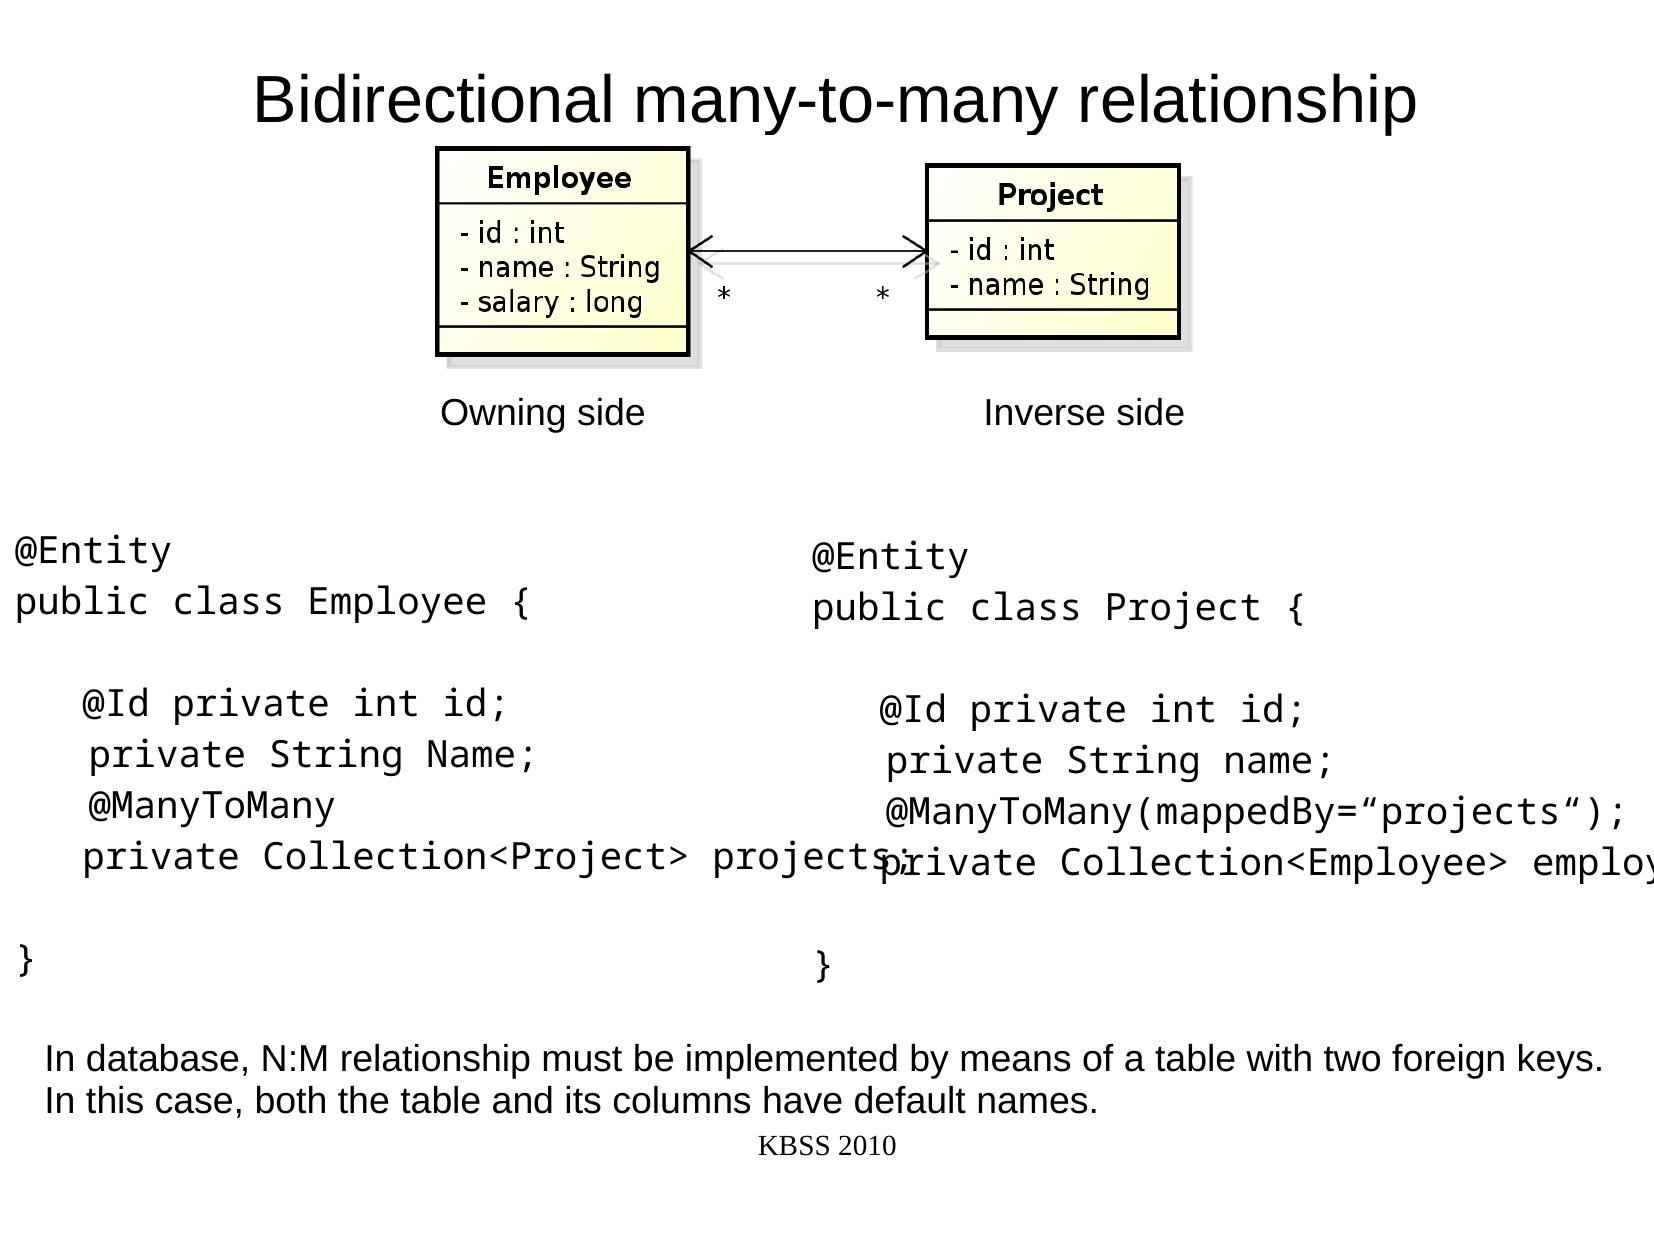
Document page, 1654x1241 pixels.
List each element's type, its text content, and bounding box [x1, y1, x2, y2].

text_box @Entity public class Employee { @Id private int id; private String Name; @ManyToMany private Collection<Project> projects; } [0, 516, 662, 984]
text_box @Entity public class Project { @Id private int id; private String name; @ManyToMany(mappedBy=“projects“); private Collection<Employee> employees; } [797, 521, 1559, 989]
text_box Inverse side [968, 390, 1201, 441]
picture [427, 135, 1205, 390]
text_box In database, N:M relationship must be implemented by means of a table with two foreign keys. In this case, both the table and its columns have default names. [29, 1029, 1623, 1129]
title Bidirectional many-to-many relationship [82, 3, 1571, 196]
text_box Owning side [425, 383, 662, 441]
